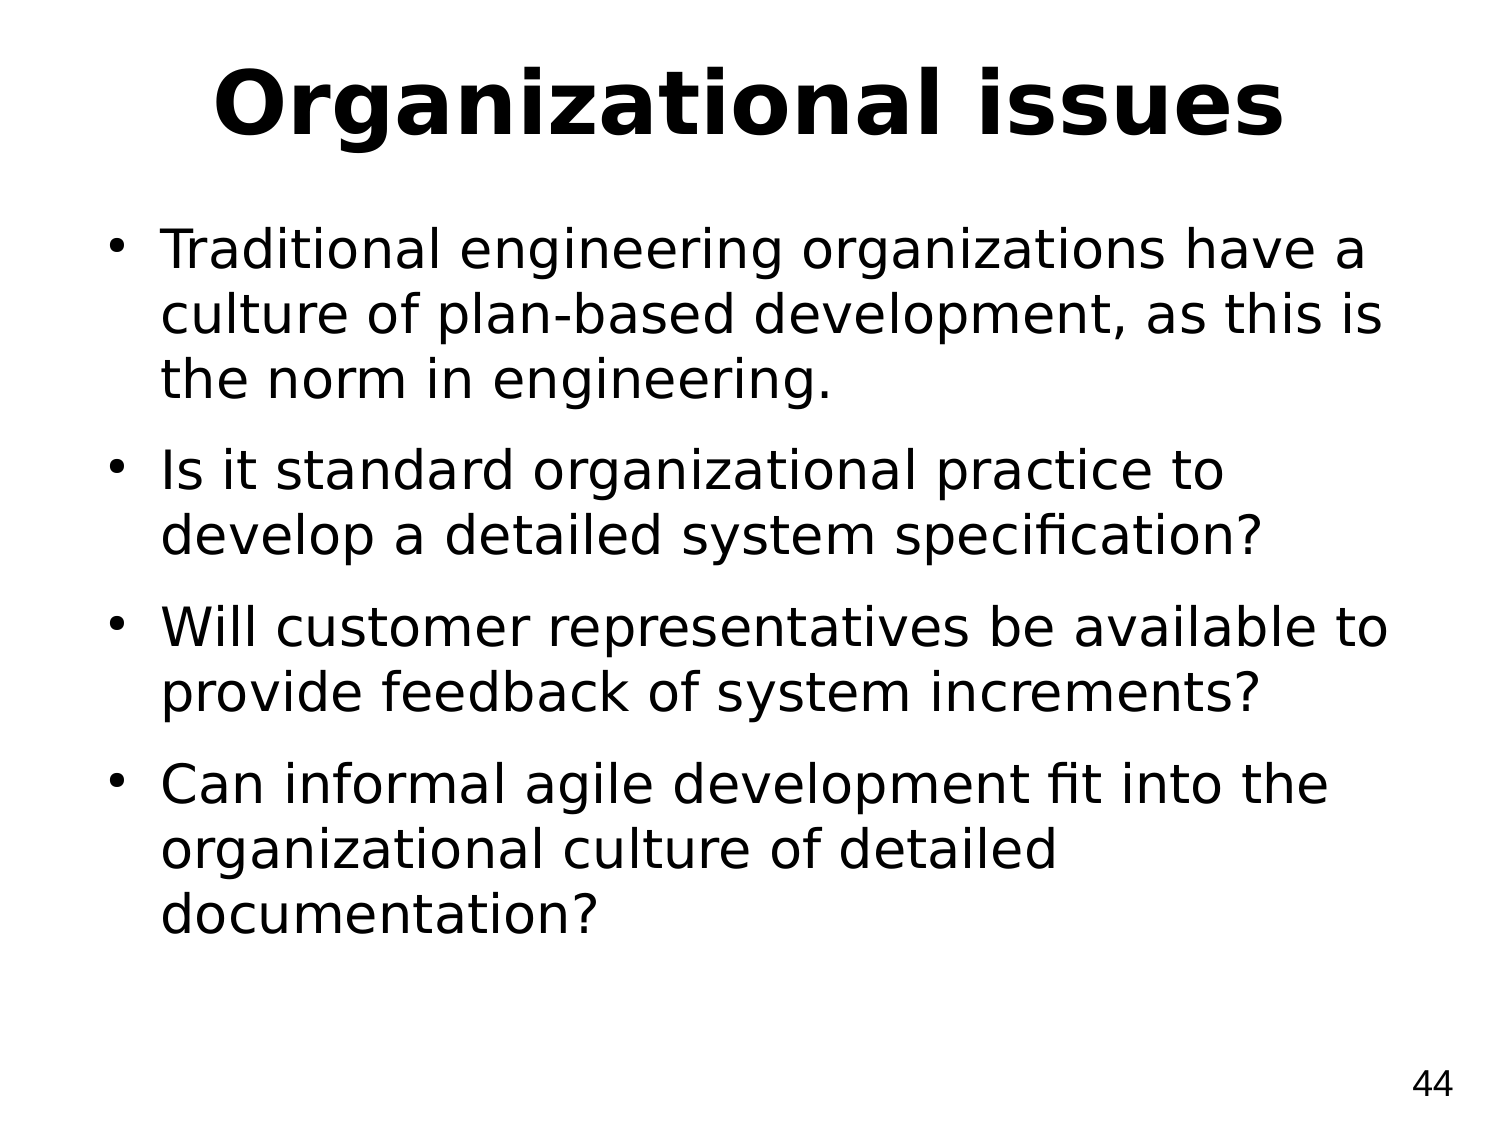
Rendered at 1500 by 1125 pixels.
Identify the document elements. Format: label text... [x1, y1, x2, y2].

title Organizational issues [75, 33, 1425, 166]
list Traditional engineering organizations have a culture of plan-based development, as this is the norm in engineering. Is it standard organizational practice to develop a detailed system specification? Will customer representatives be available to provide feedback of system increments? Can informal agile development fit into the organizational culture of detailed documentation? [75, 206, 1425, 1063]
